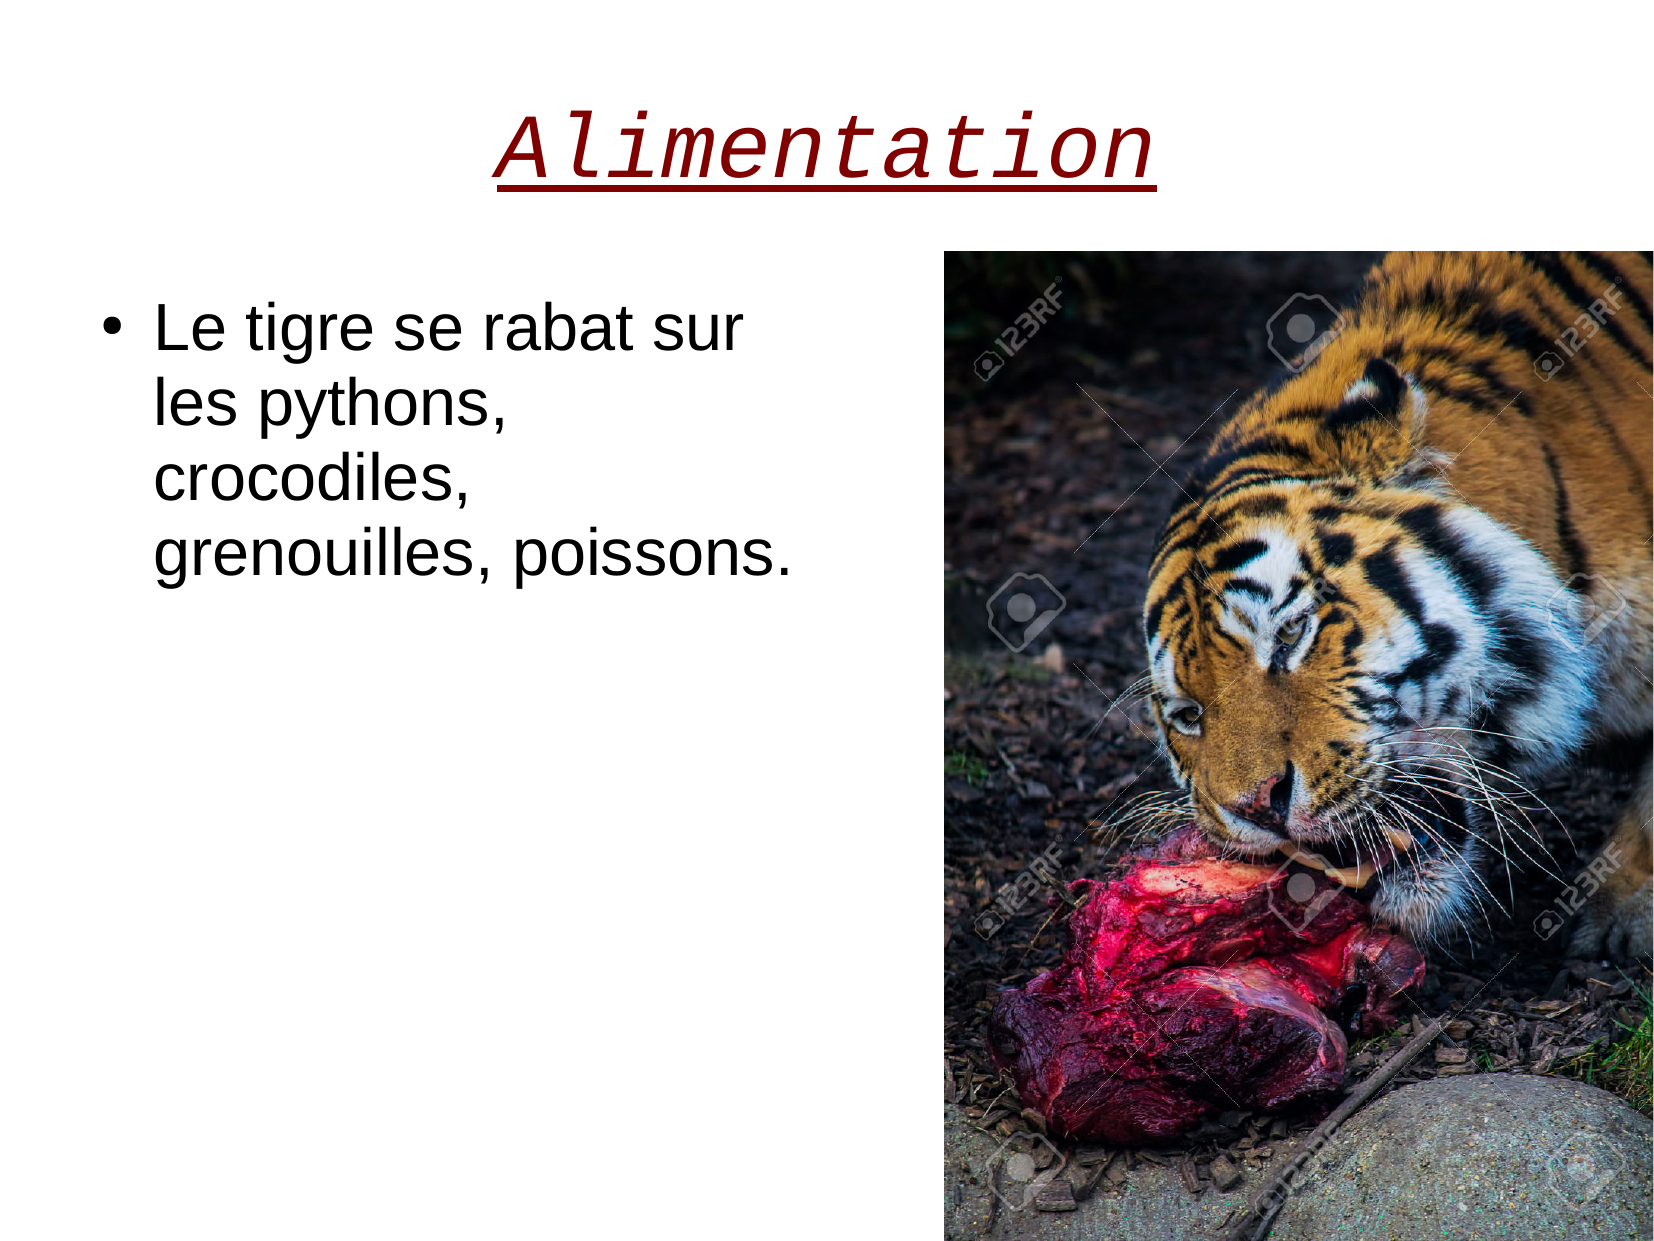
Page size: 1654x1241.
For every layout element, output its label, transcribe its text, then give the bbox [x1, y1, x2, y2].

title Alimentation [82, 49, 1571, 257]
list Le tigre se rabat sur les pythons, crocodiles, grenouilles, poissons. [82, 290, 809, 1010]
picture [944, 251, 1654, 1241]
